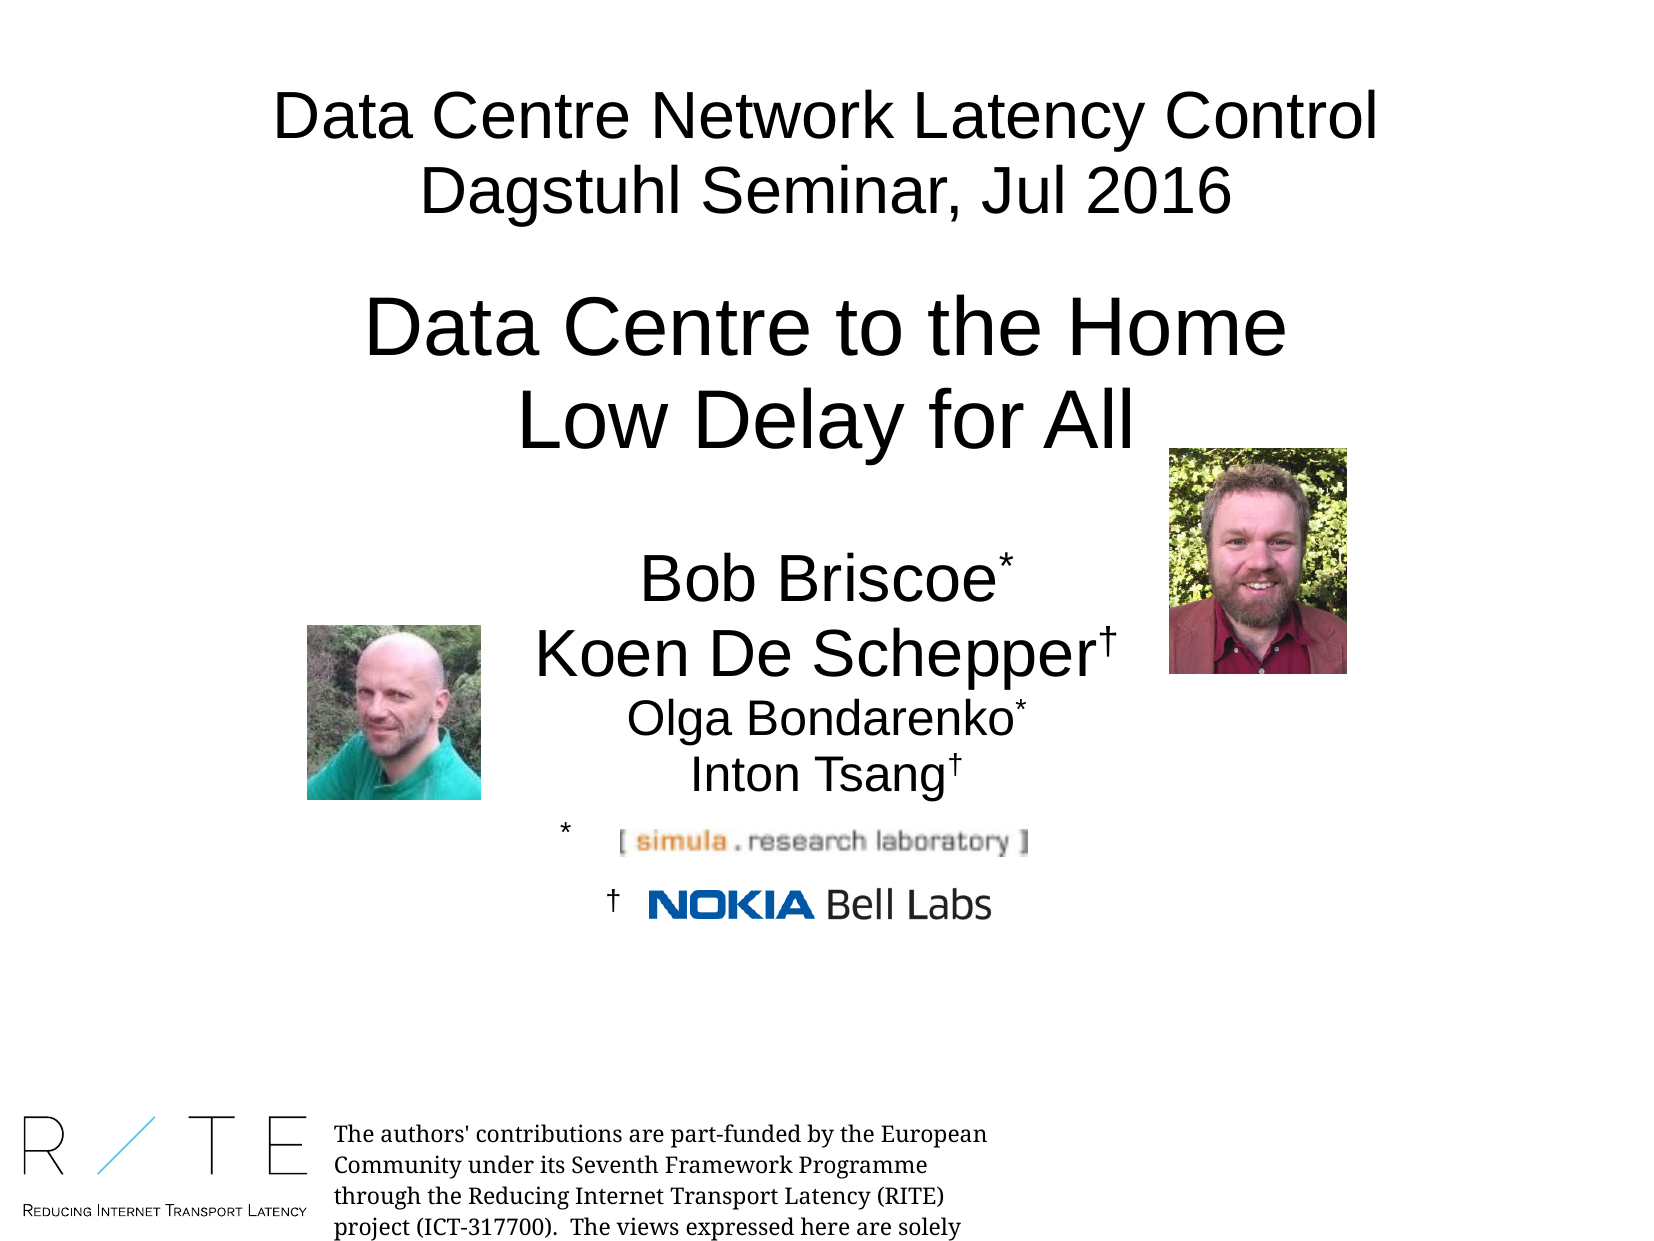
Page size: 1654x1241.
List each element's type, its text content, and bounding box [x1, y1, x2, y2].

picture [1169, 448, 1347, 674]
title Data Centre Network Latency Control Dagstuhl Seminar, Jul 2016 [82, 49, 1571, 257]
picture [828, 882, 1004, 928]
picture [23, 1116, 308, 1217]
picture [620, 829, 1028, 857]
subtitle Data Centre to the Home Low Delay for All Bob Briscoe* Koen De Schepper† Olga Bondarenko* Inton Tsang† * Simula Research Laboratory † Nokia Bell Labs [82, 280, 1571, 1134]
picture [307, 625, 481, 800]
picture [649, 890, 815, 919]
text_box The authors' contributions are part-funded by the European Community under its Seventh Framework Programme through the Reducing Internet Transport Latency (RITE) project (ICT-317700). The views expressed here are solely those of the authors. [318, 1110, 1028, 1241]
